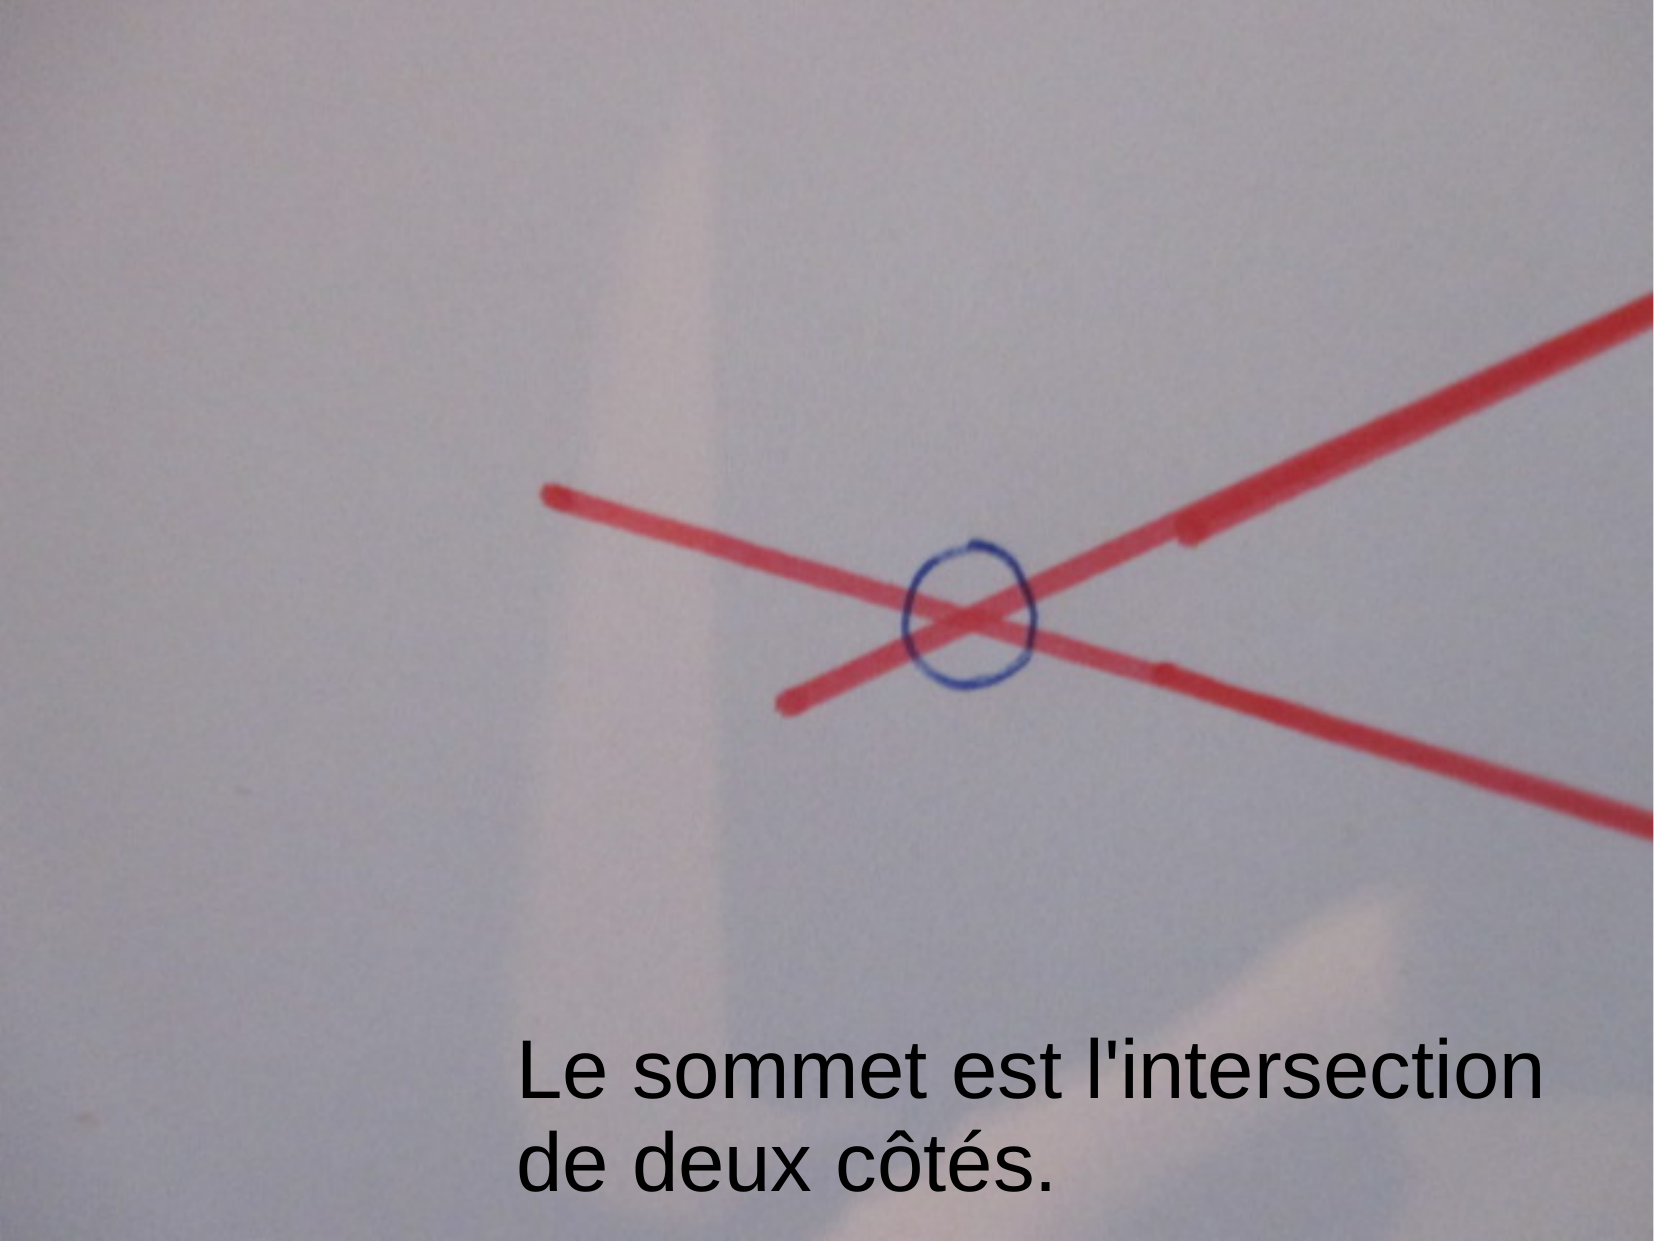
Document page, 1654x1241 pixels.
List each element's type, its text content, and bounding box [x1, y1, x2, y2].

picture [0, 0, 1654, 1241]
text_box Le sommet est l'intersection de deux côtés. [501, 1015, 1562, 1217]
